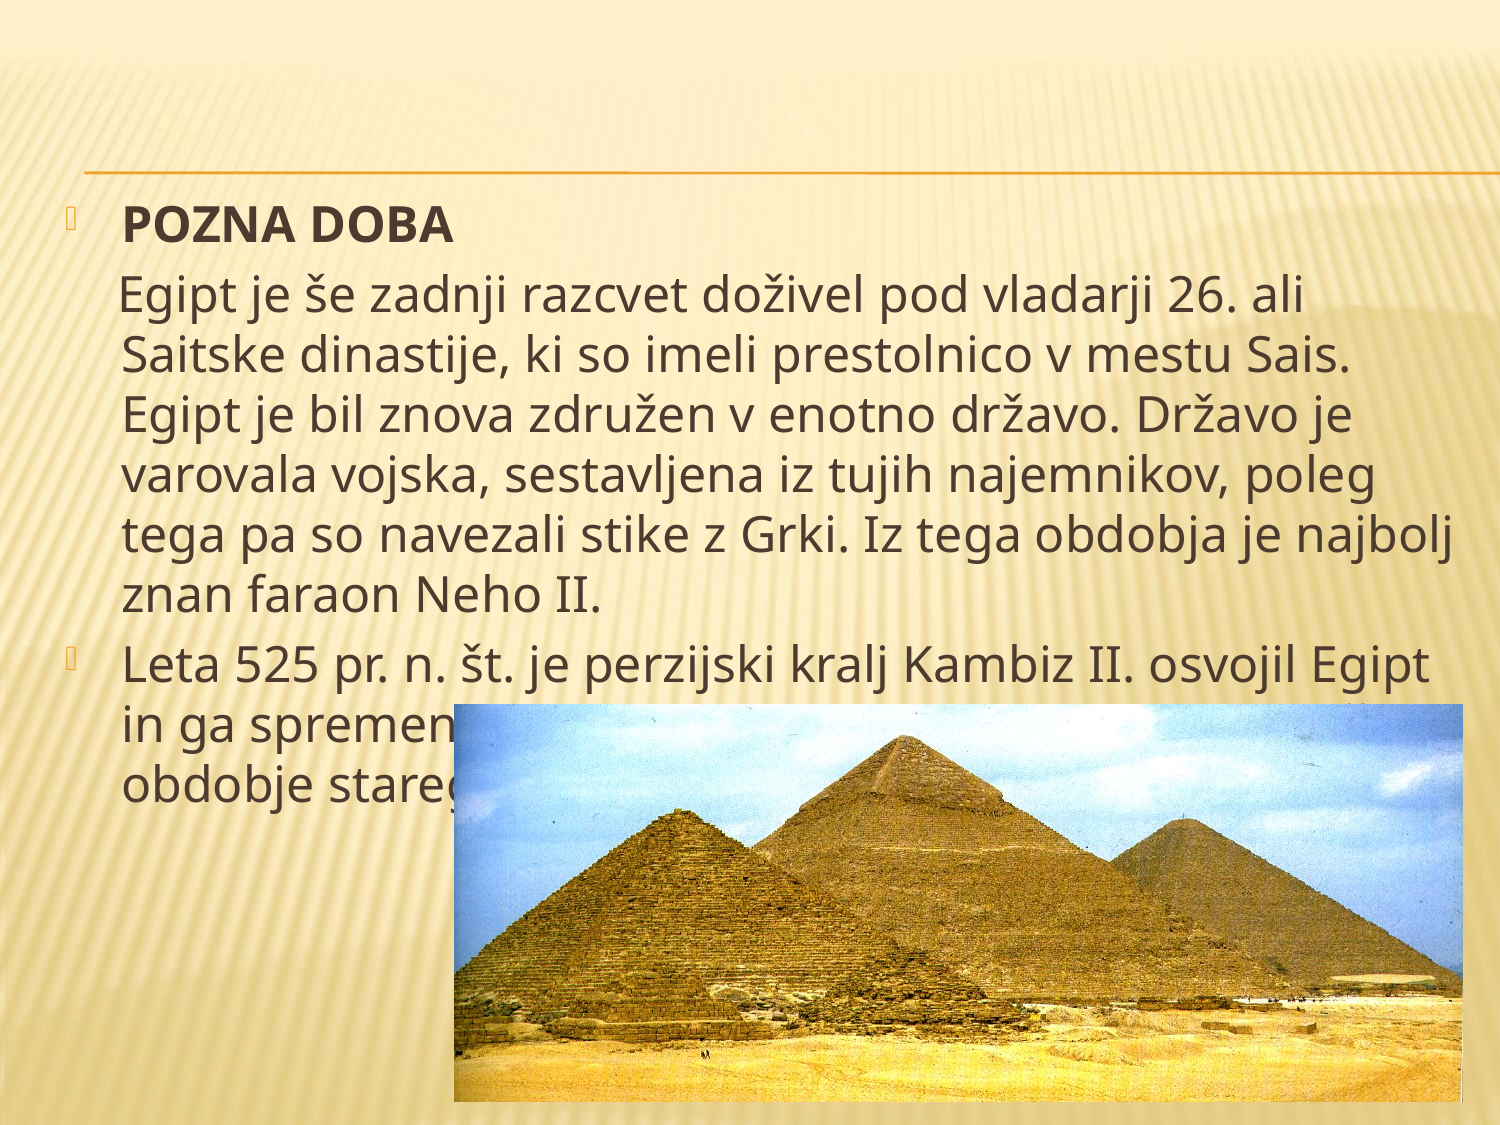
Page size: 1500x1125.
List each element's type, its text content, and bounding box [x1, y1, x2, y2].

list POZNA DOBA Egipt je še zadnji razcvet doživel pod vladarji 26. ali Saitske dinastije, ki so imeli prestolnico v mestu Sais. Egipt je bil znova združen v enotno državo. Državo je varovala vojska, sestavljena iz tujih najemnikov, poleg tega pa so navezali stike z Grki. Iz tega obdobja je najbolj znan faraon Neho II. Leta 525 pr. n. št. je perzijski kralj Kambiz II. osvojil Egipt in ga spremenil v perzijsko provinco. S tem se je končalo obdobje starega Egipta. [50, 184, 1475, 998]
picture [0, 0, 1500, 1125]
